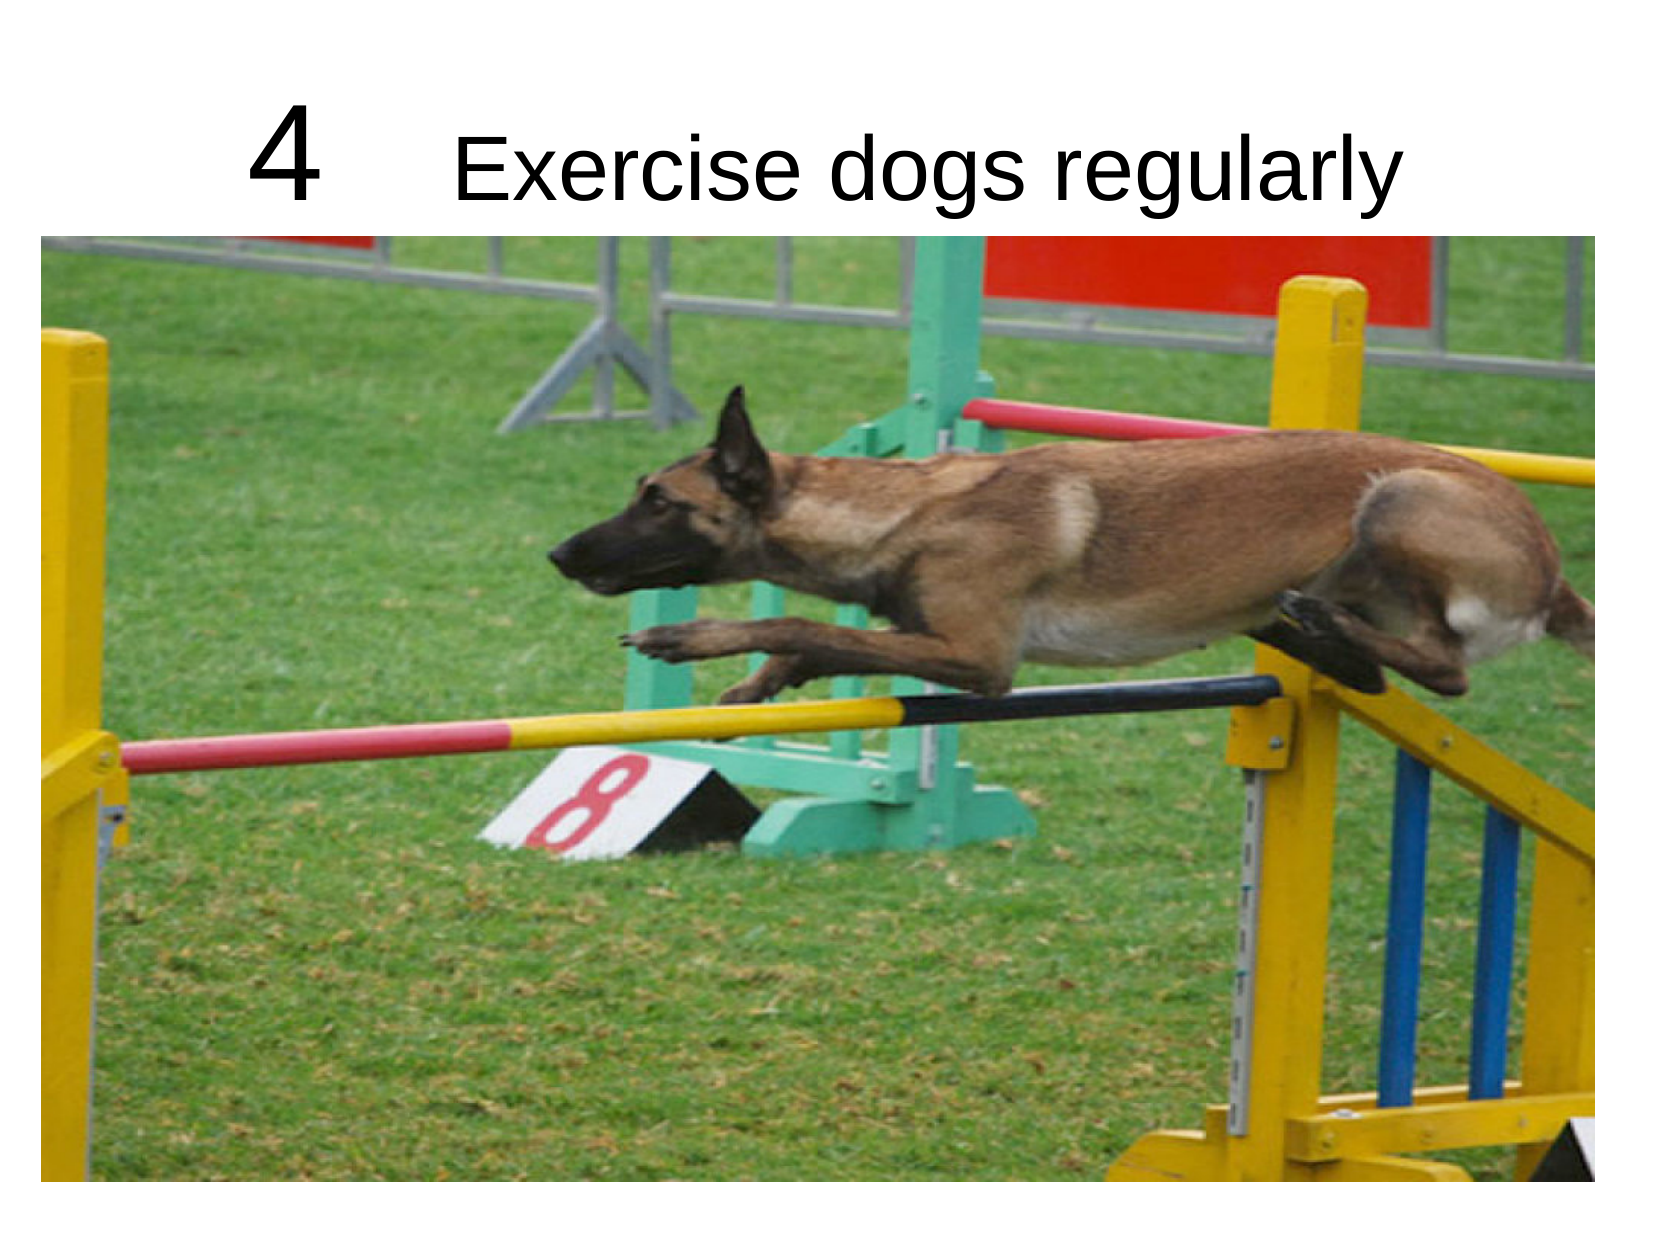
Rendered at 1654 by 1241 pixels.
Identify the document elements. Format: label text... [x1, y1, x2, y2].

title 4 Exercise dogs regularly [82, 49, 1571, 236]
picture [41, 236, 1595, 1182]
